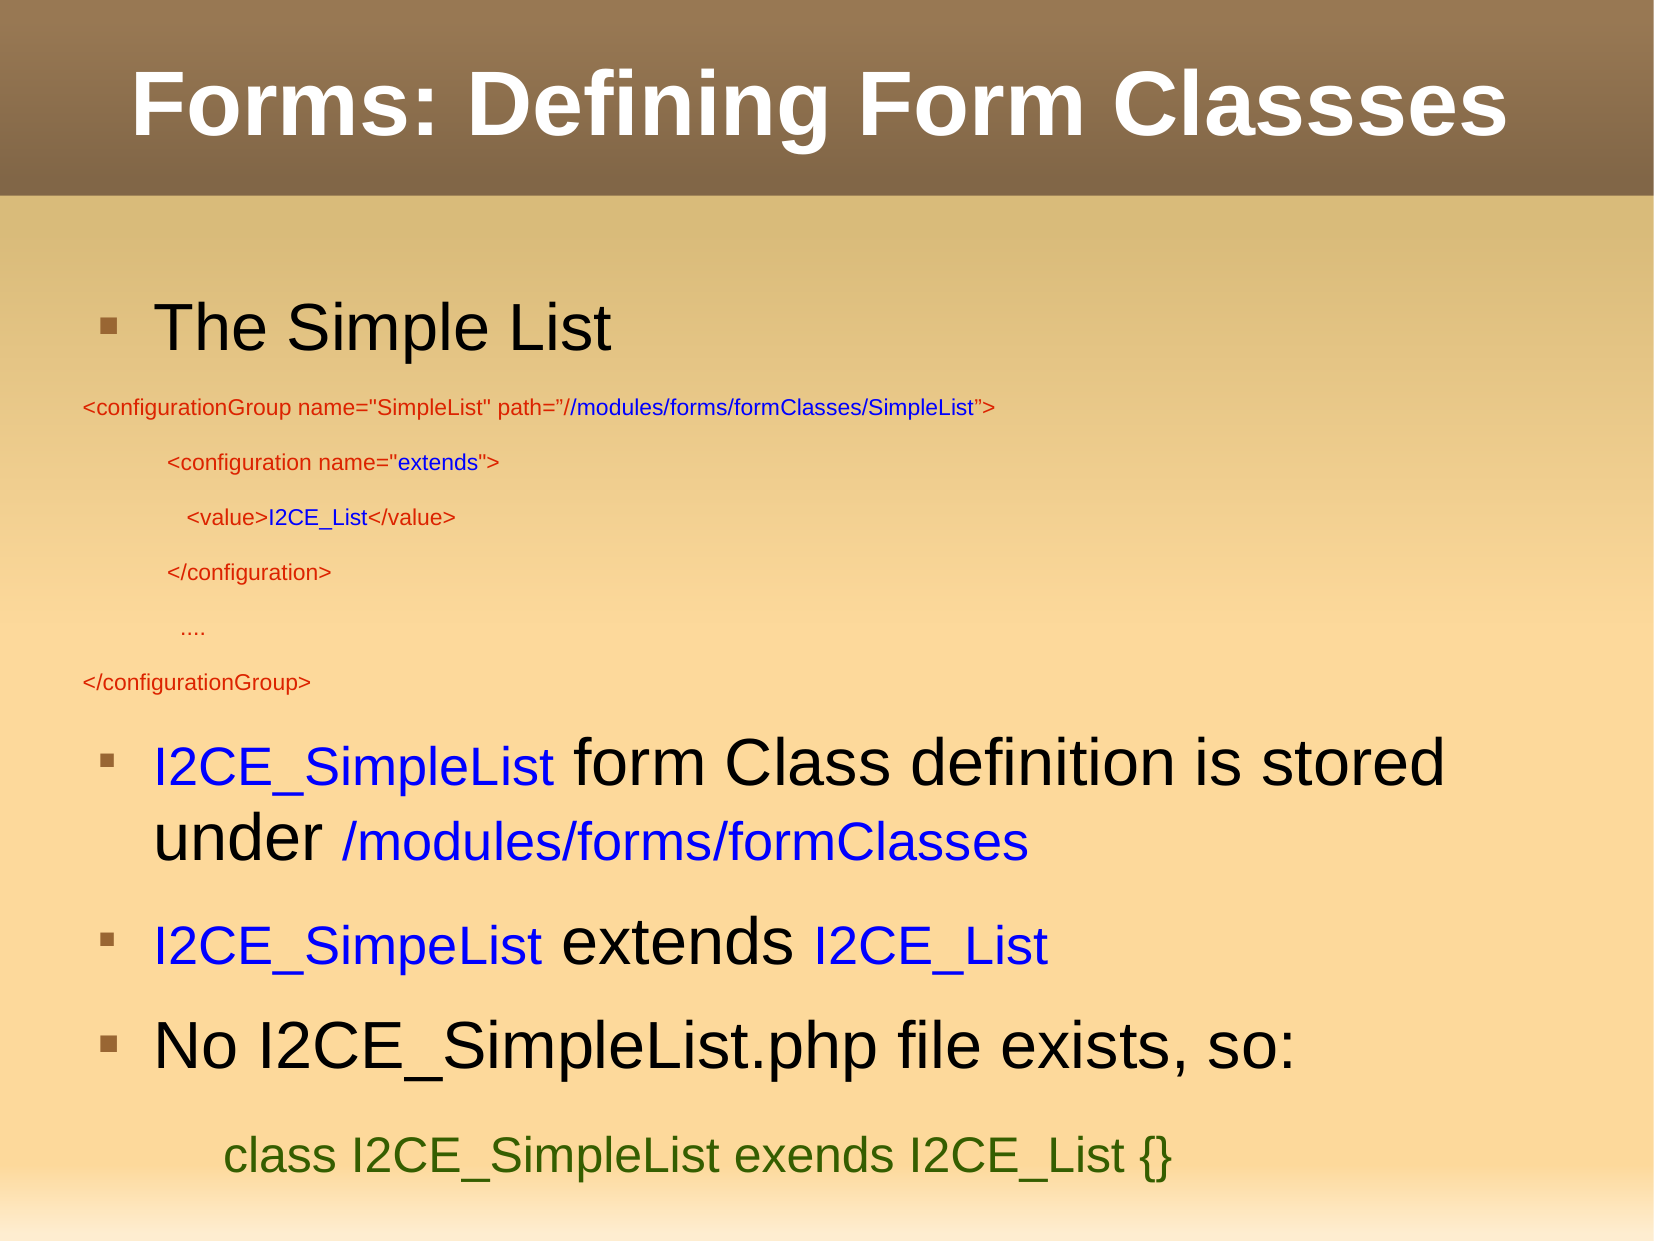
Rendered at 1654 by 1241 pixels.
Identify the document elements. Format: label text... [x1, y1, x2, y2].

list The Simple List <configurationGroup name="SimpleList" path=”//modules/forms/formClasses/SimpleList”> <configuration name="extends"> <value>I2CE_List</value> </configuration> .... </configurationGroup> I2CE_SimpleList form Class definition is stored under /modules/forms/formClasses I2CE_SimpeList extends I2CE_List No I2CE_SimpleList.php file exists, so: class I2CE_SimpleList exends I2CE_List {} [82, 290, 1571, 1241]
picture [0, 0, 1654, 1241]
title Forms: Defining Form Classses [76, 7, 1565, 200]
